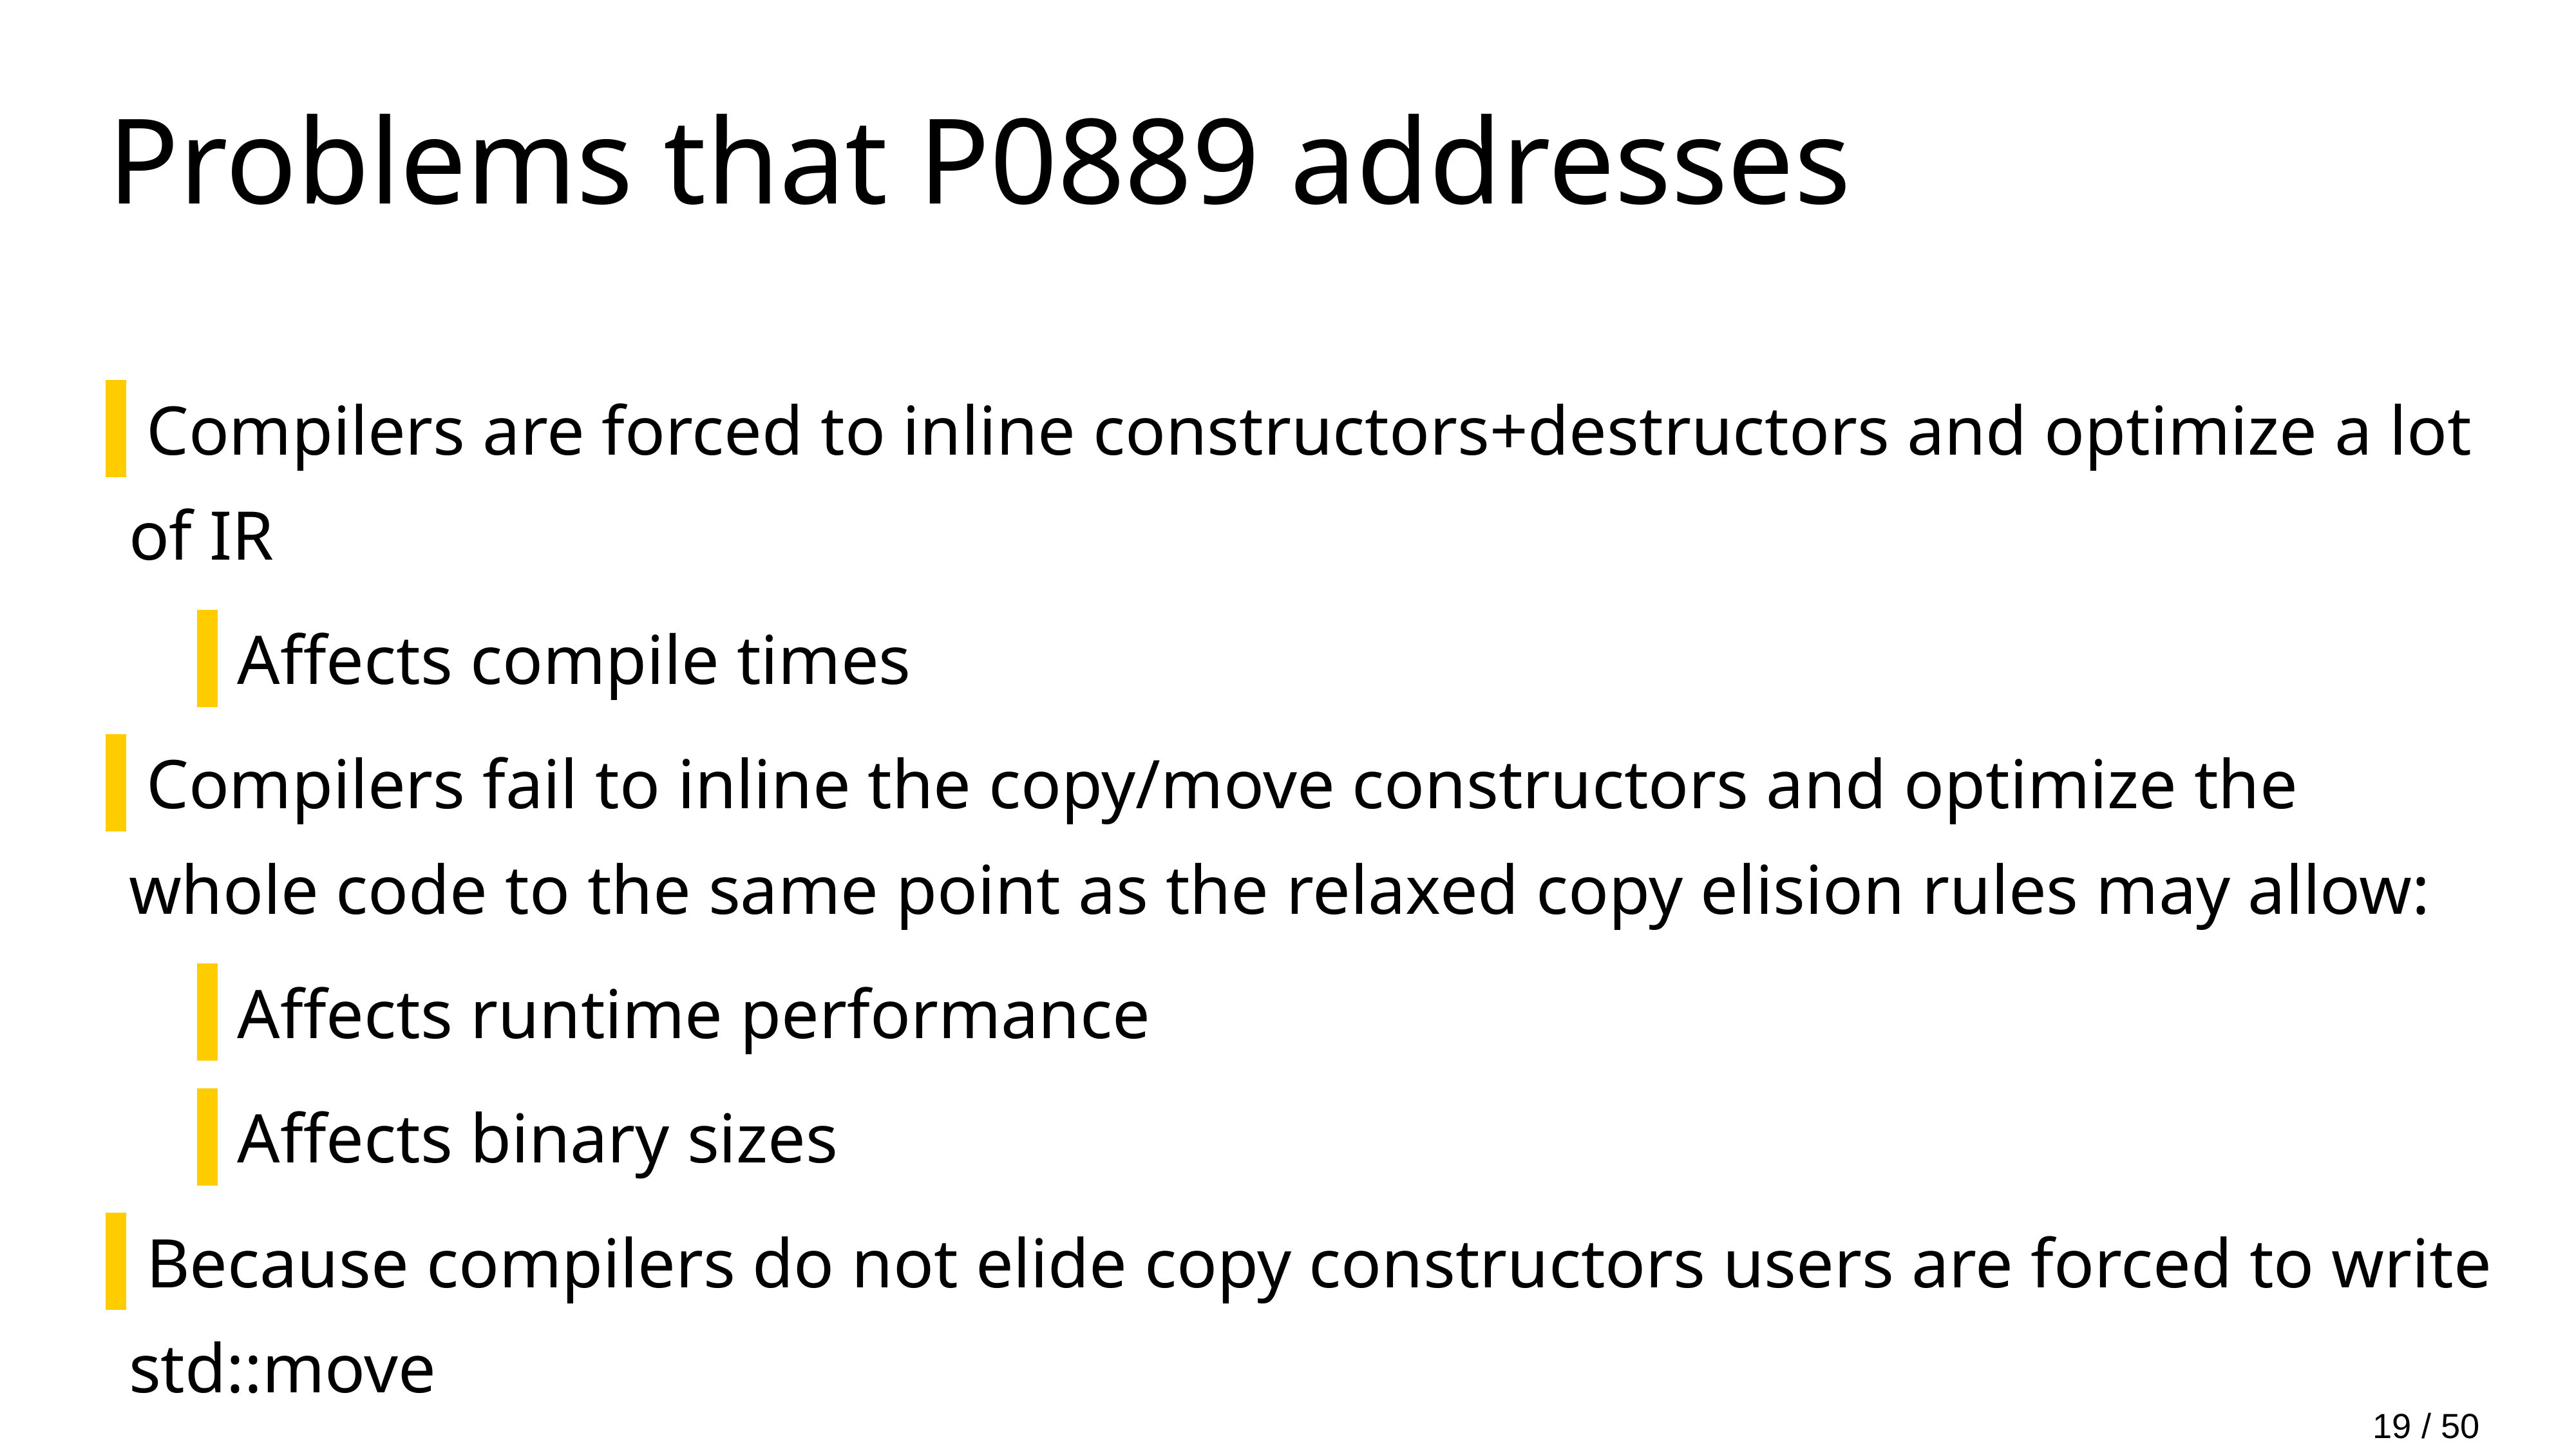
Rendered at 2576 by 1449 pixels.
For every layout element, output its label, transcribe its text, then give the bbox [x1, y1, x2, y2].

title Problems that P0889 addresses [108, 80, 2468, 242]
text_box Compilers are forced to inline constructors+destructors and optimize a lot of IR Affects compile times Compilers fail to inline the copy/move constructors and optimize the whole code to the same point as the relaxed copy elision rules may allow: Affects runtime performance Affects binary sizes Because compilers do not elide copy constructors users are forced to write std::move [96, 364, 2512, 1419]
text_box <number> / 50 [2363, 1402, 2576, 1449]
